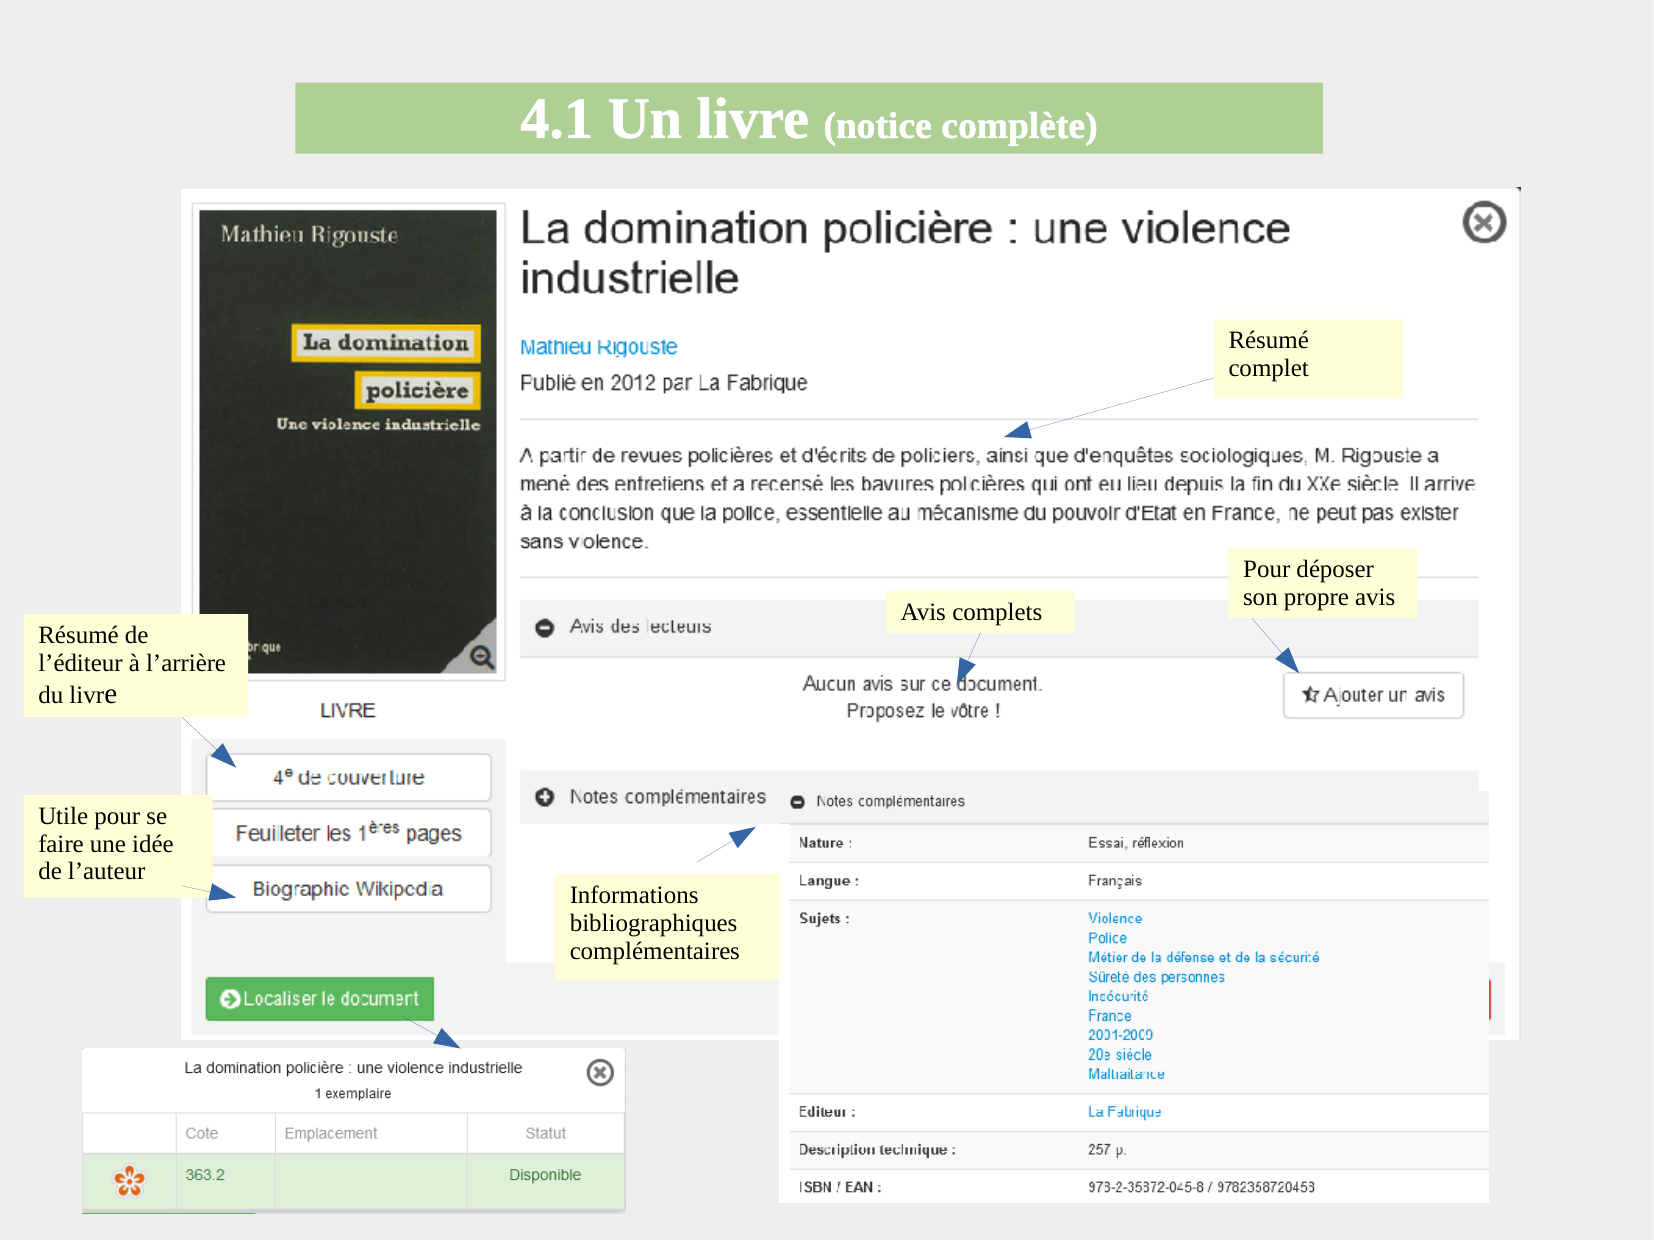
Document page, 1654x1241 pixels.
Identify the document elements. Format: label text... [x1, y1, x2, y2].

text_box Pour déposer son propre avis [1228, 547, 1418, 619]
text_box Résumé de l’éditeur à l’arrière du livre [23, 614, 249, 718]
text_box Informations bibliographiques complémentaires [555, 874, 780, 981]
title 4.1 Un livre (notice complète) [295, 82, 1323, 154]
text_box Résumé complet [1213, 319, 1403, 399]
picture [181, 187, 1521, 1203]
text_box Avis complets [885, 590, 1075, 634]
picture [82, 1048, 626, 1214]
text_box Utile pour se faire une idée de l’auteur [23, 794, 213, 898]
